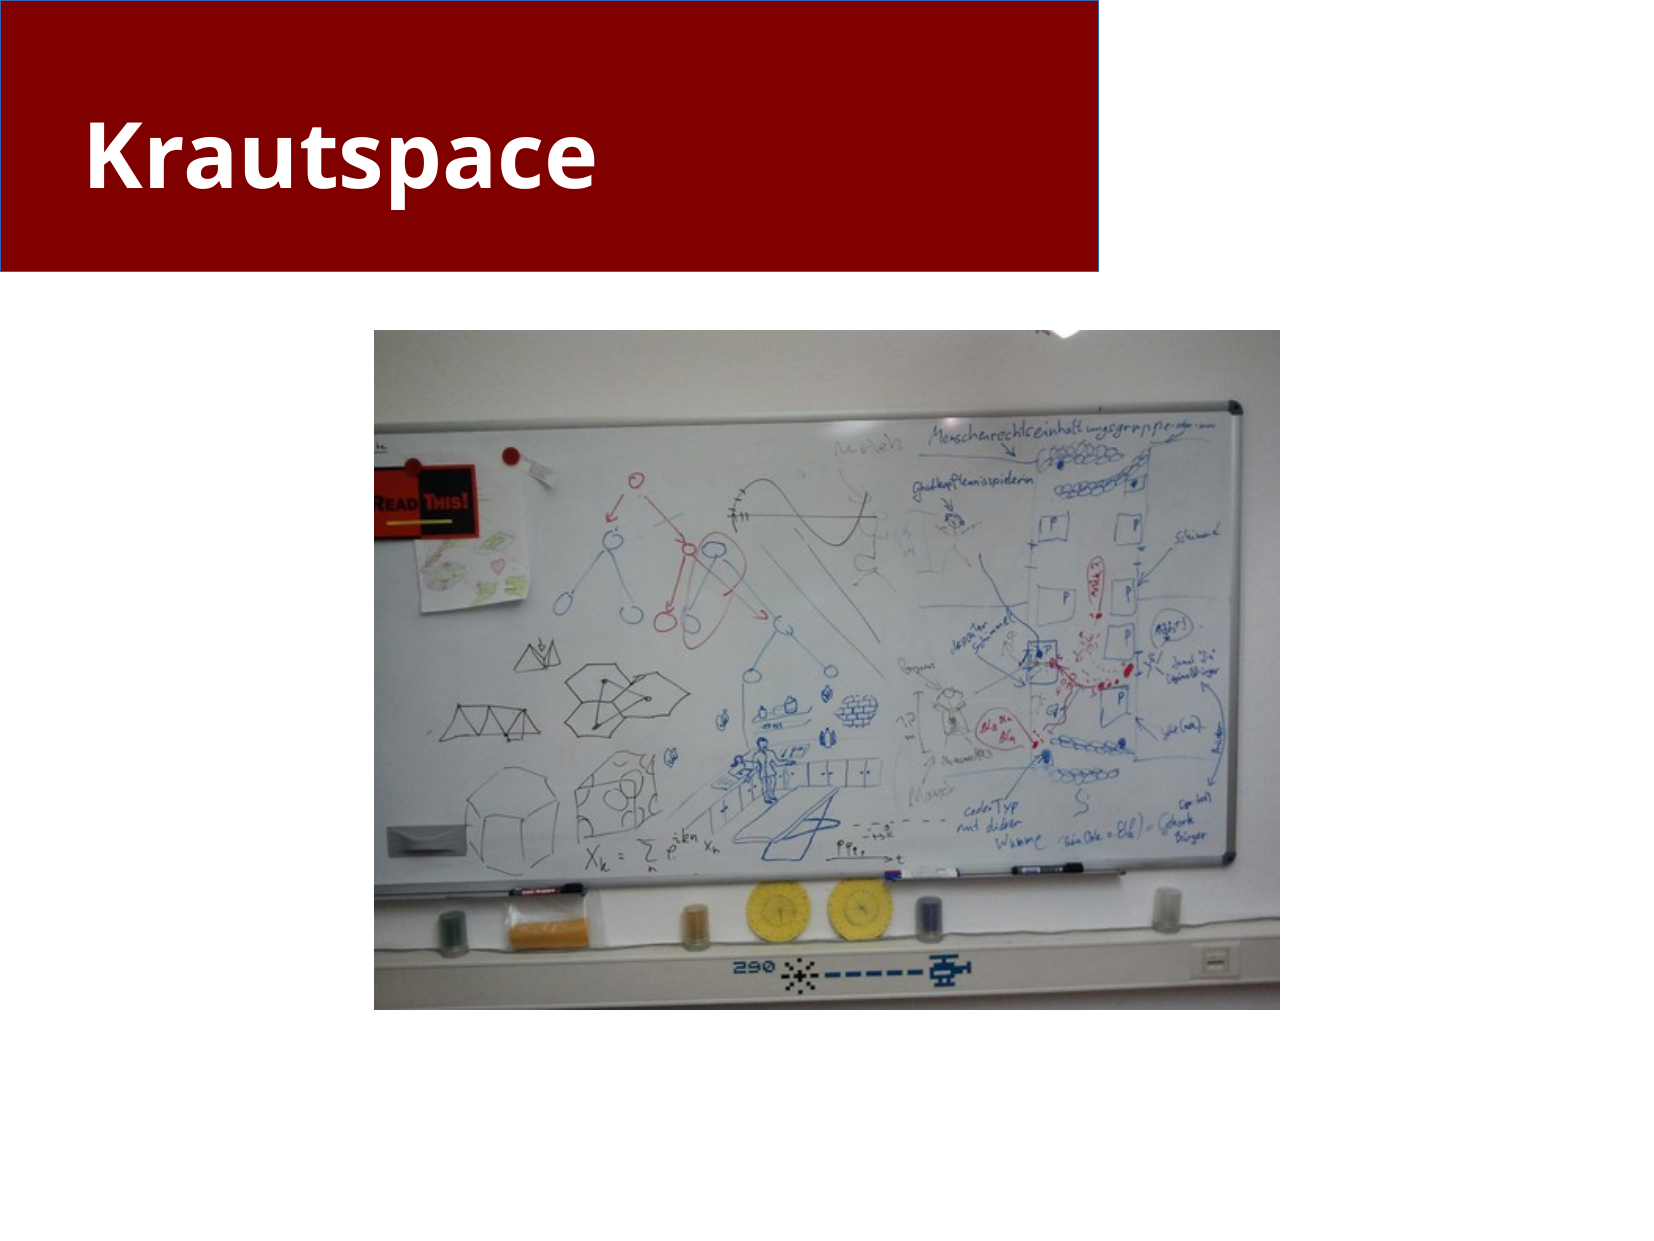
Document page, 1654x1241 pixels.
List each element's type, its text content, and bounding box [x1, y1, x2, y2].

title Krautspace [82, 49, 1028, 257]
picture [374, 330, 1280, 1010]
